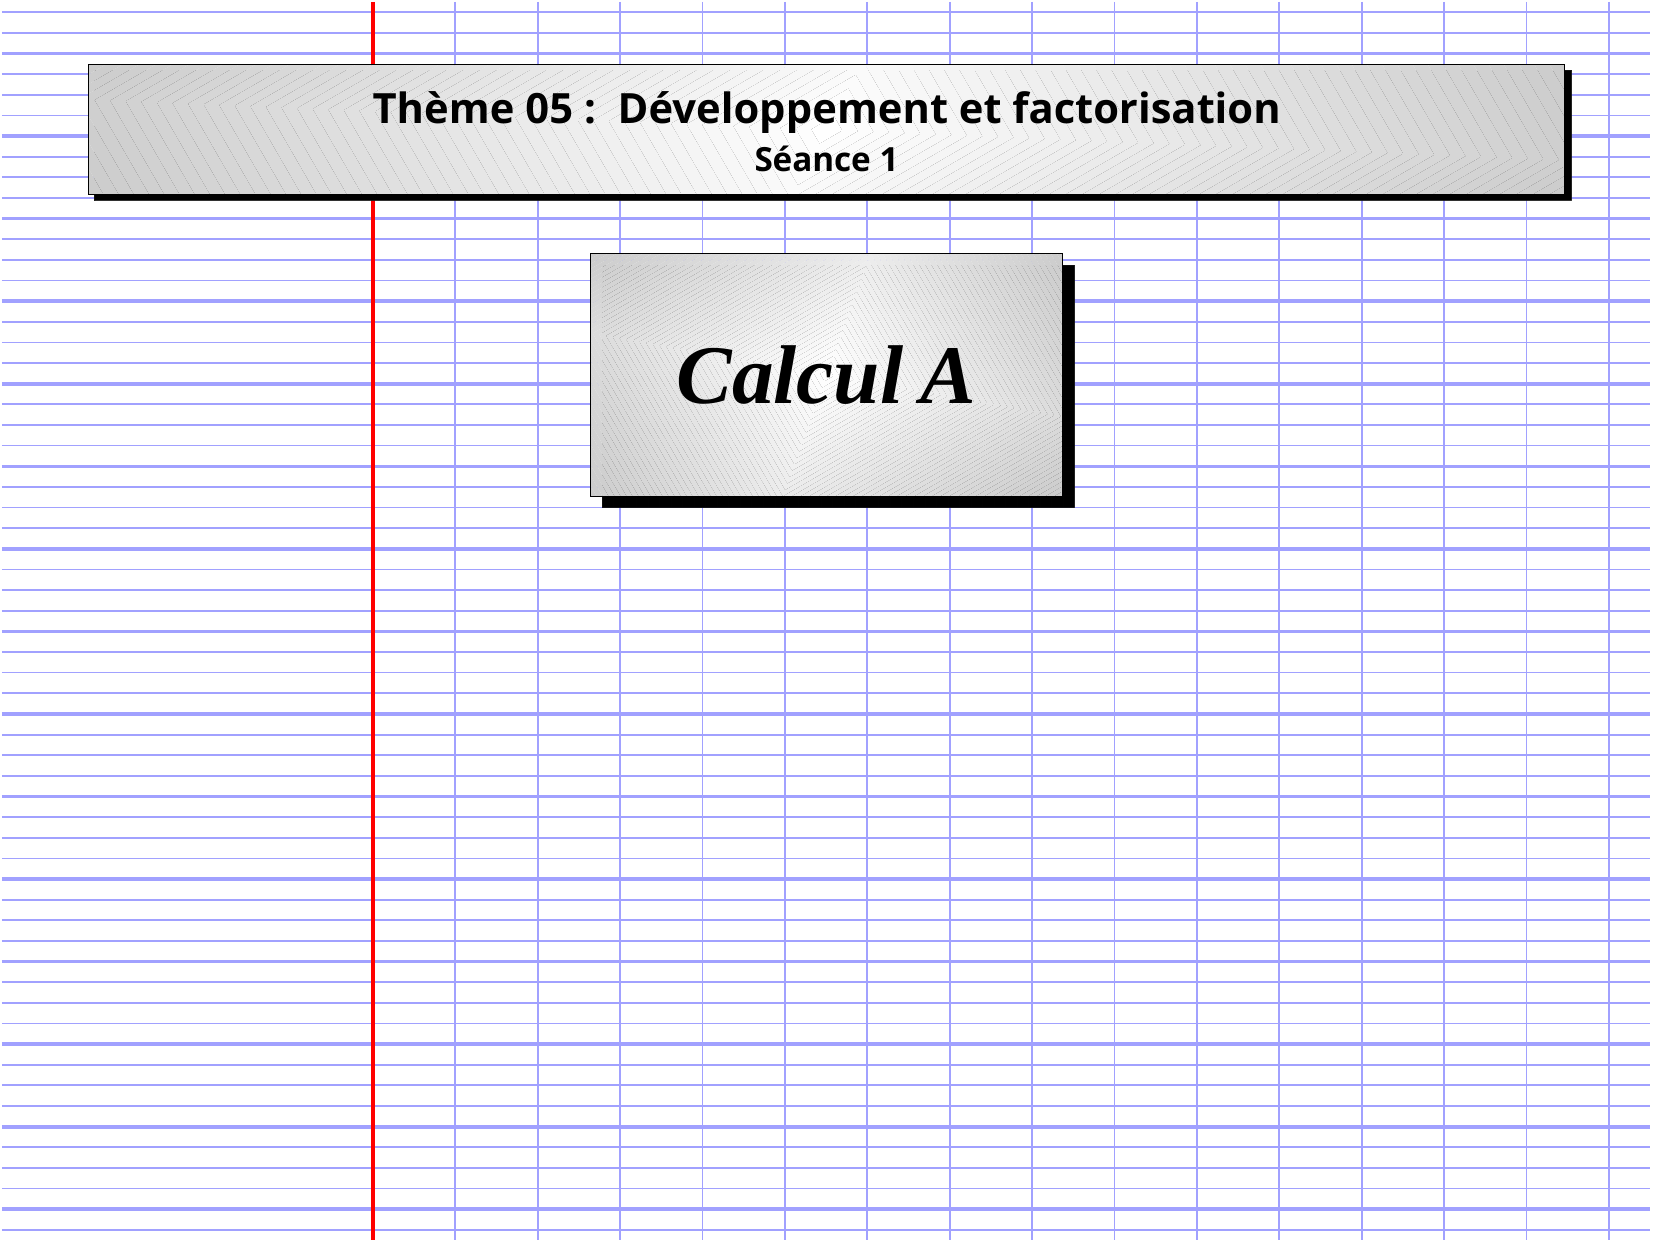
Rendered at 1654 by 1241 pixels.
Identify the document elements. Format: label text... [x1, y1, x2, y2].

picture [0, 0, 1654, 1241]
text_box Thème 05 : Développement et factorisation Séance 1 [88, 64, 1565, 195]
text_box Calcul A [590, 253, 1063, 497]
